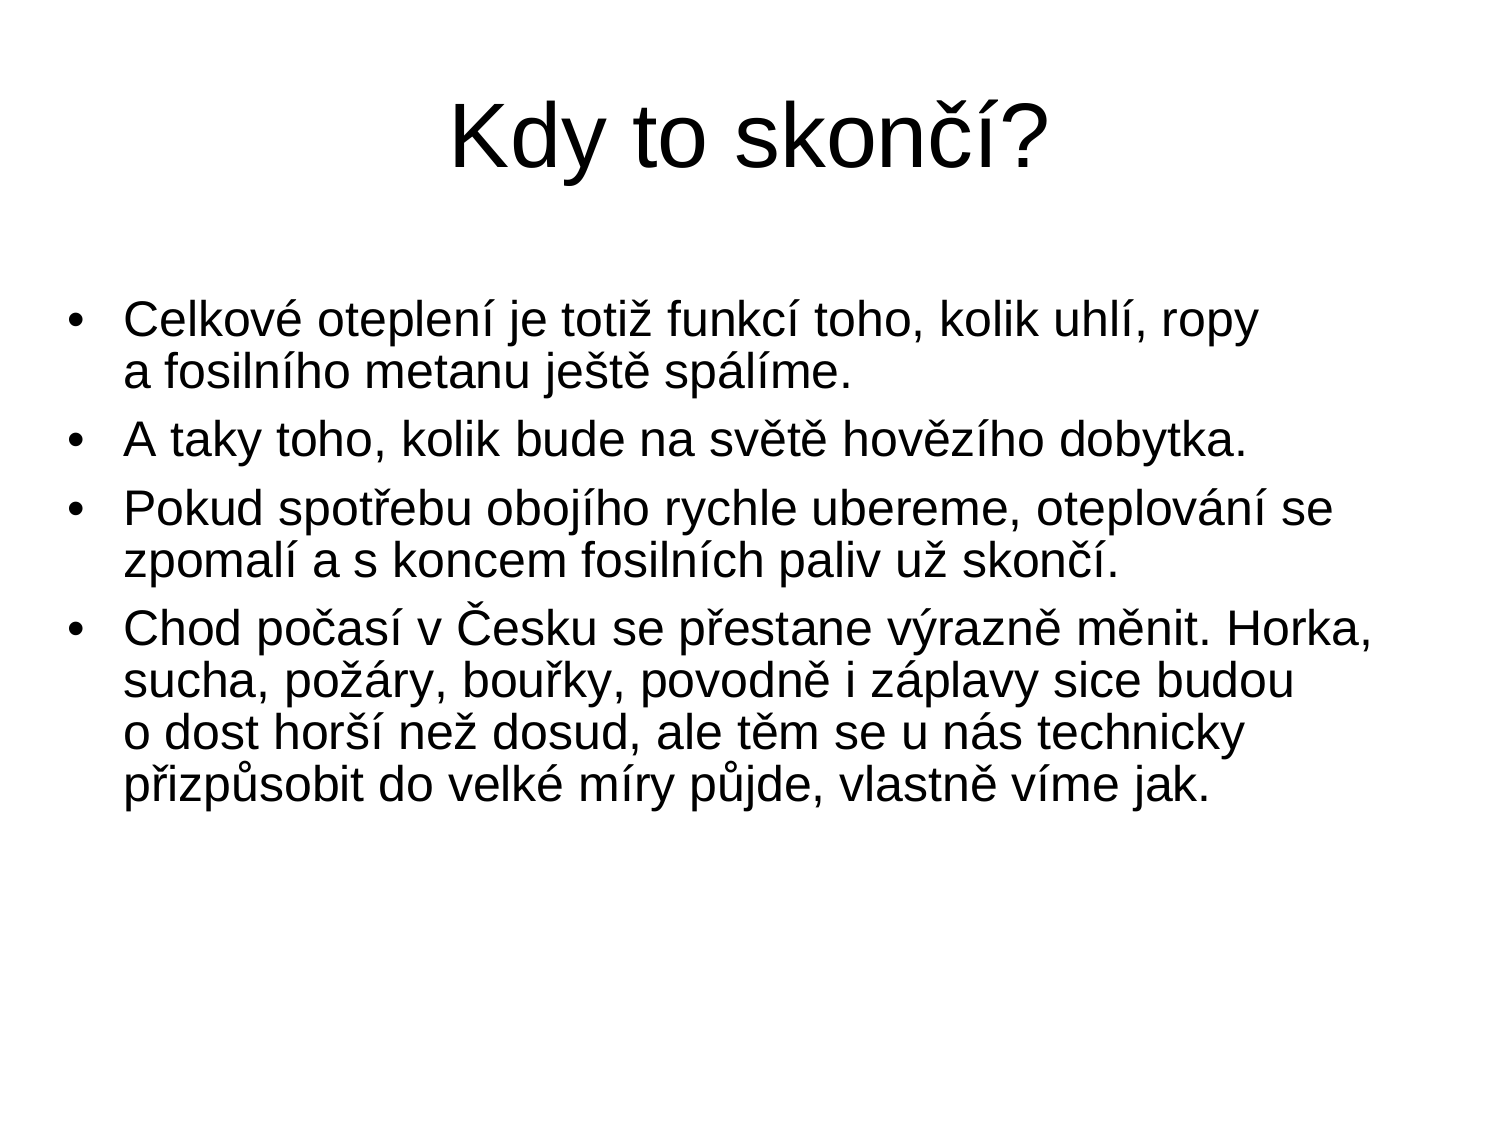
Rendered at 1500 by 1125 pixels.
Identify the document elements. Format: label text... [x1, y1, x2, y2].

list Celkové oteplení je totiž funkcí toho, kolik uhlí, ropy a fosilního metanu ještě spálíme. A taky toho, kolik bude na světě hovězího dobytka. Pokud spotřebu obojího rychle ubereme, oteplování se zpomalí a s koncem fosilních paliv už skončí. Chod počasí v Česku se přestane výrazně měnit. Horka, sucha, požáry, bouřky, povodně i záplavy sice budou o dost horší než dosud, ale těm se u nás technicky přizpůsobit do velké míry půjde, vlastně víme jak. [67, 295, 1418, 948]
title Kdy to skončí? [75, 43, 1425, 235]
